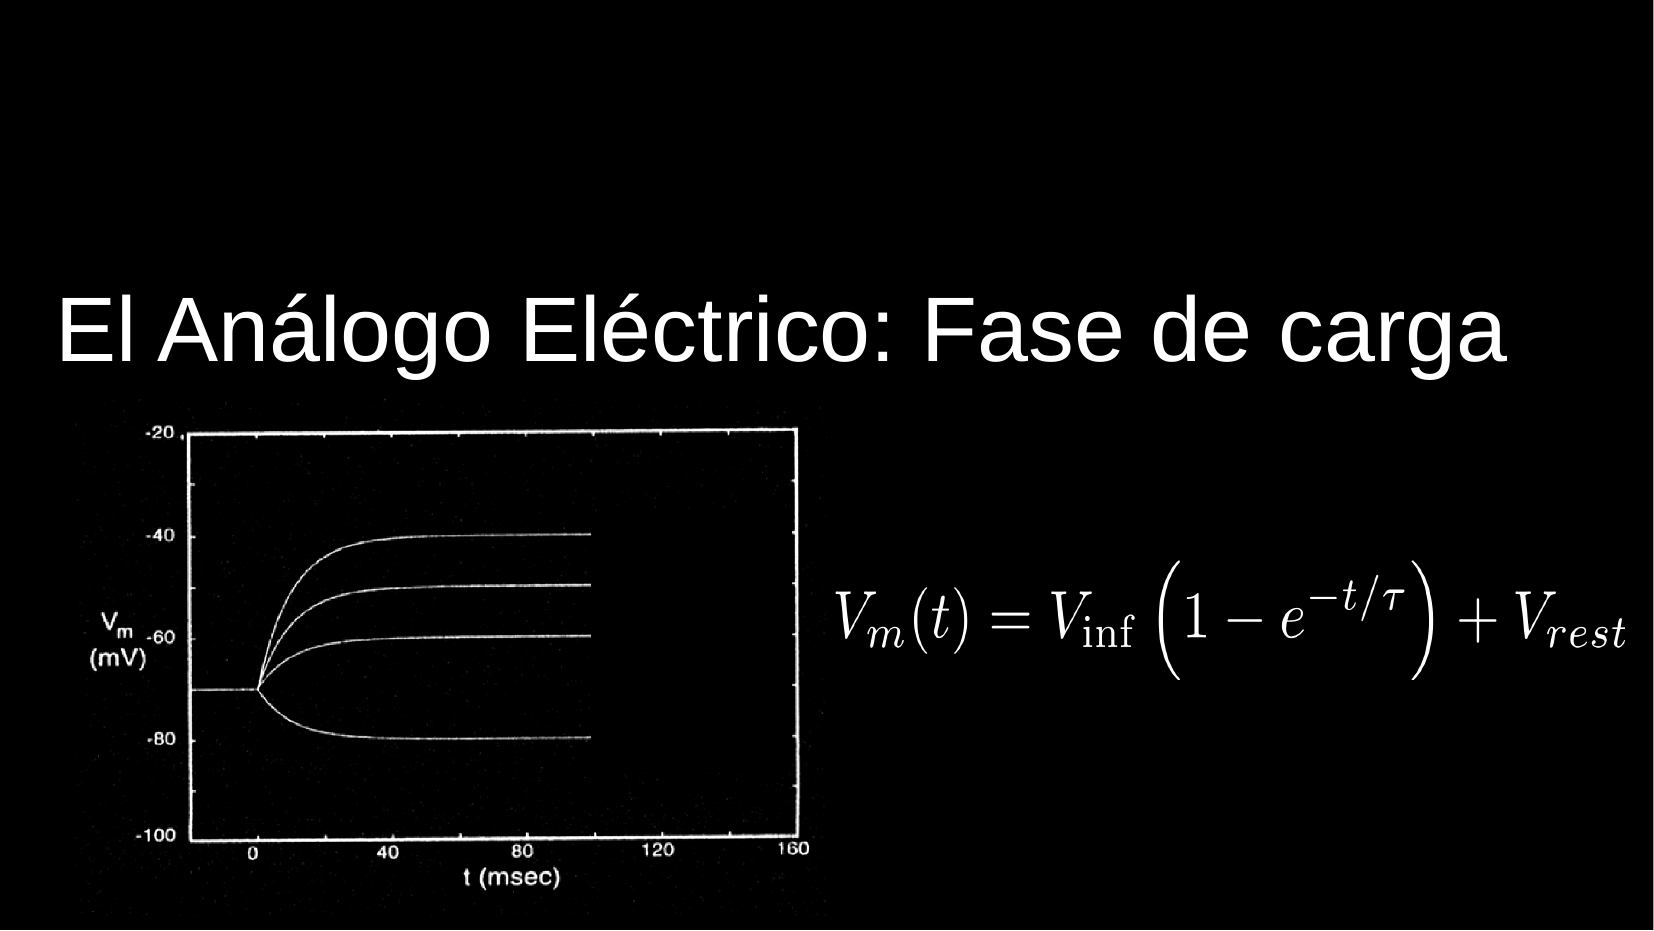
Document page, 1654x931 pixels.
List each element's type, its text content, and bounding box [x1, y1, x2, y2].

title El Análogo Eléctrico: Fase de carga [0, 252, 1583, 408]
picture [835, 560, 1625, 680]
picture [75, 398, 827, 916]
